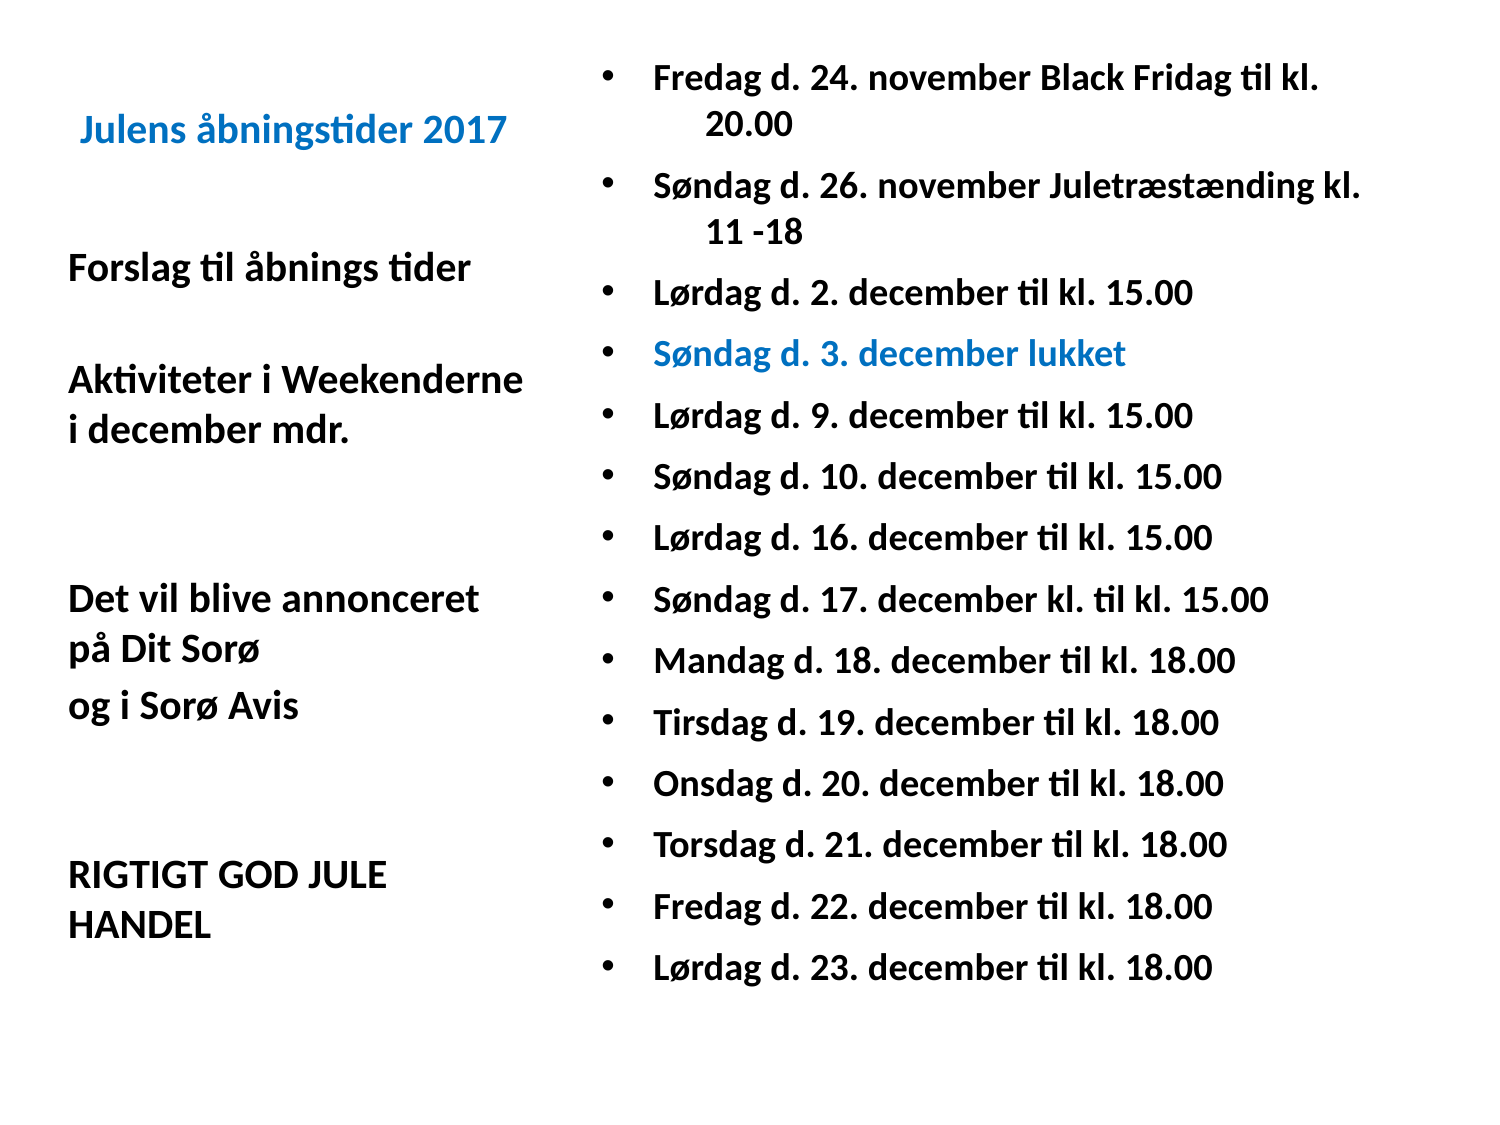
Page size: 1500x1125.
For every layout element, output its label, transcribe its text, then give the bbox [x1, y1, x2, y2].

list Fredag d. 24. november Black Fridag til kl. 20.00 Søndag d. 26. november Juletræstænding kl. 11 -18 Lørdag d. 2. december til kl. 15.00 Søndag d. 3. december lukket Lørdag d. 9. december til kl. 15.00 Søndag d. 10. december til kl. 15.00 Lørdag d. 16. december til kl. 15.00 Søndag d. 17. december kl. til kl. 15.00 Mandag d. 18. december til kl. 18.00 Tirsdag d. 19. december til kl. 18.00 Onsdag d. 20. december til kl. 18.00 Torsdag d. 21. december til kl. 18.00 Fredag d. 22. december til kl. 18.00 Lørdag d. 23. december til kl. 18.00 [586, 44, 1426, 1005]
title Julens åbningstider 2017 [64, 19, 559, 210]
list Forslag til åbnings tider Aktiviteter i Weekenderne i december mdr. Det vil blive annonceret på Dit Sorø og i Sorø Avis RIGTIGT GOD JULE HANDEL [53, 231, 547, 966]
